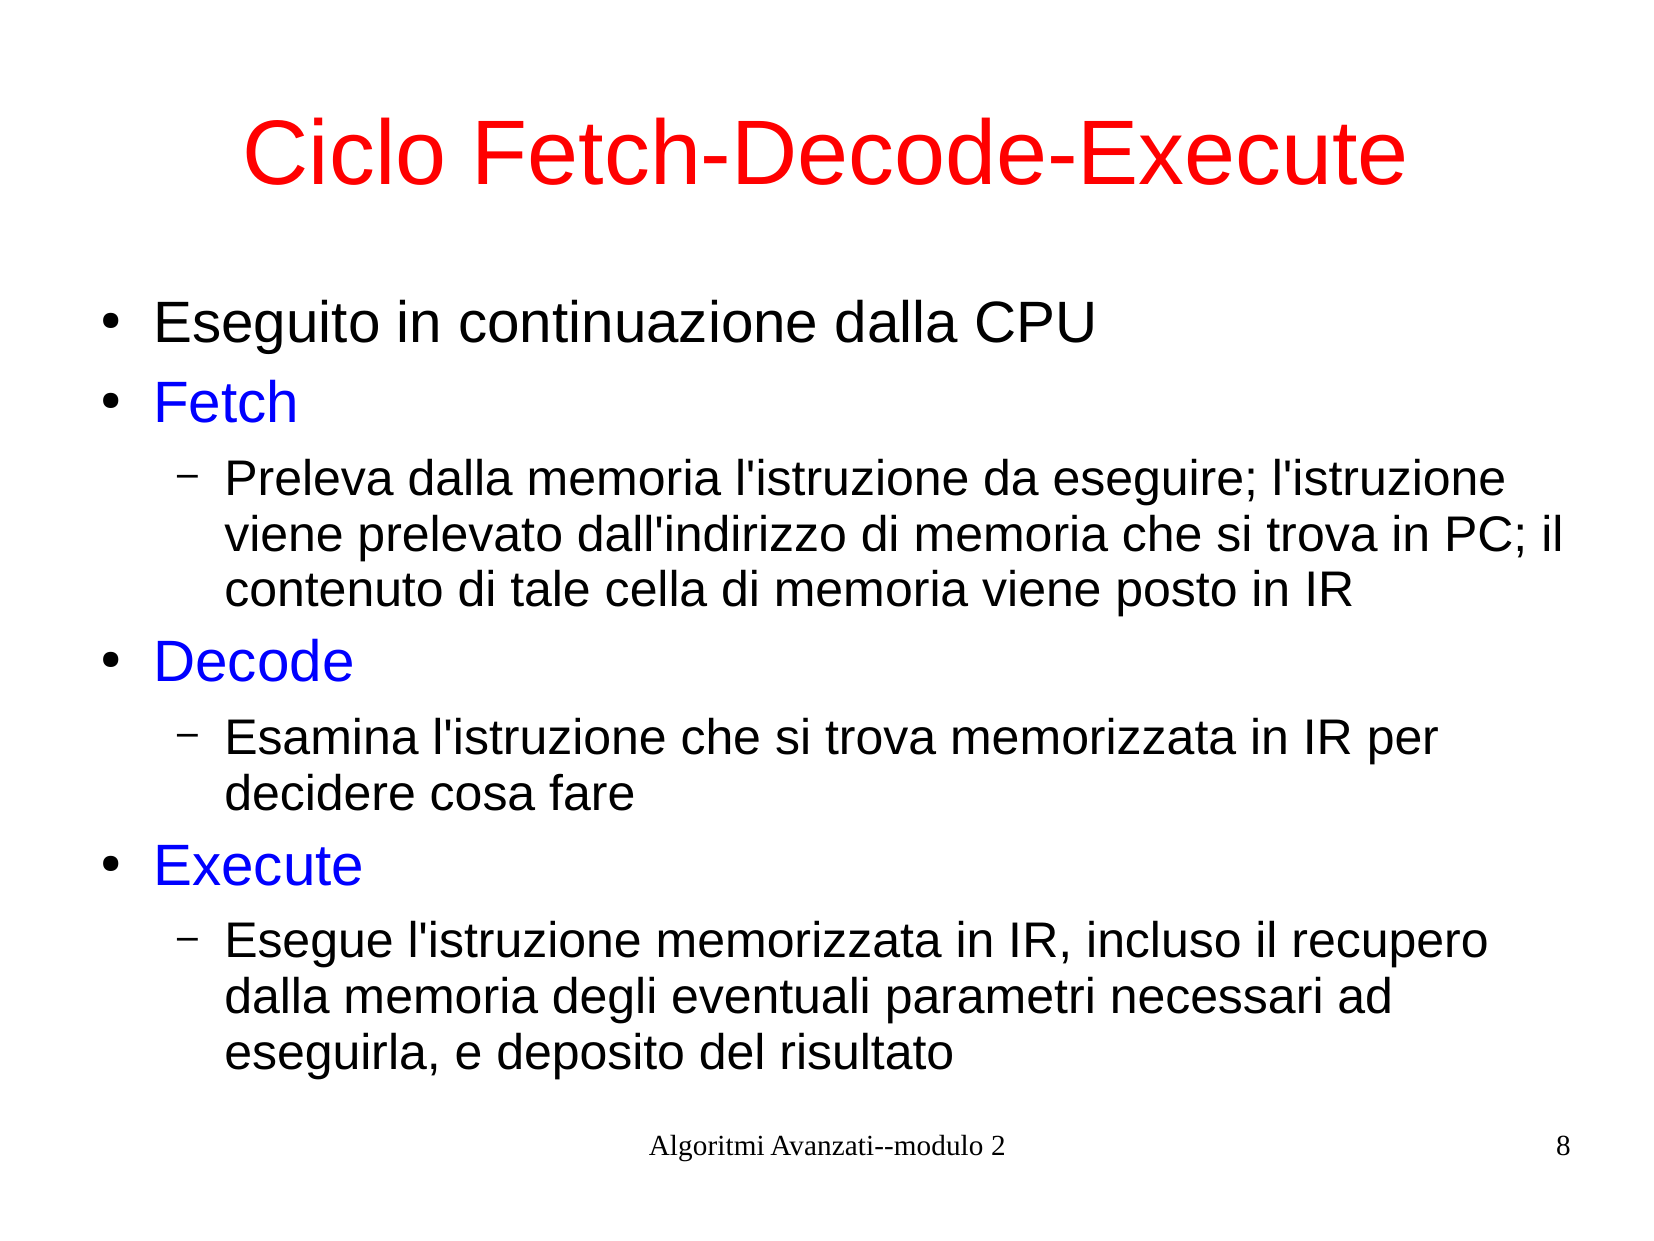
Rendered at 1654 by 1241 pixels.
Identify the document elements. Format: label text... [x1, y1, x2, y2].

title Ciclo Fetch-Decode-Execute [82, 49, 1571, 257]
list Eseguito in continuazione dalla CPU Fetch Preleva dalla memoria l'istruzione da eseguire; l'istruzione viene prelevato dall'indirizzo di memoria che si trova in PC; il contenuto di tale cella di memoria viene posto in IR Decode Esamina l'istruzione che si trova memorizzata in IR per decidere cosa fare Execute Esegue l'istruzione memorizzata in IR, incluso il recupero dalla memoria degli eventuali parametri necessari ad eseguirla, e deposito del risultato [82, 290, 1571, 1109]
